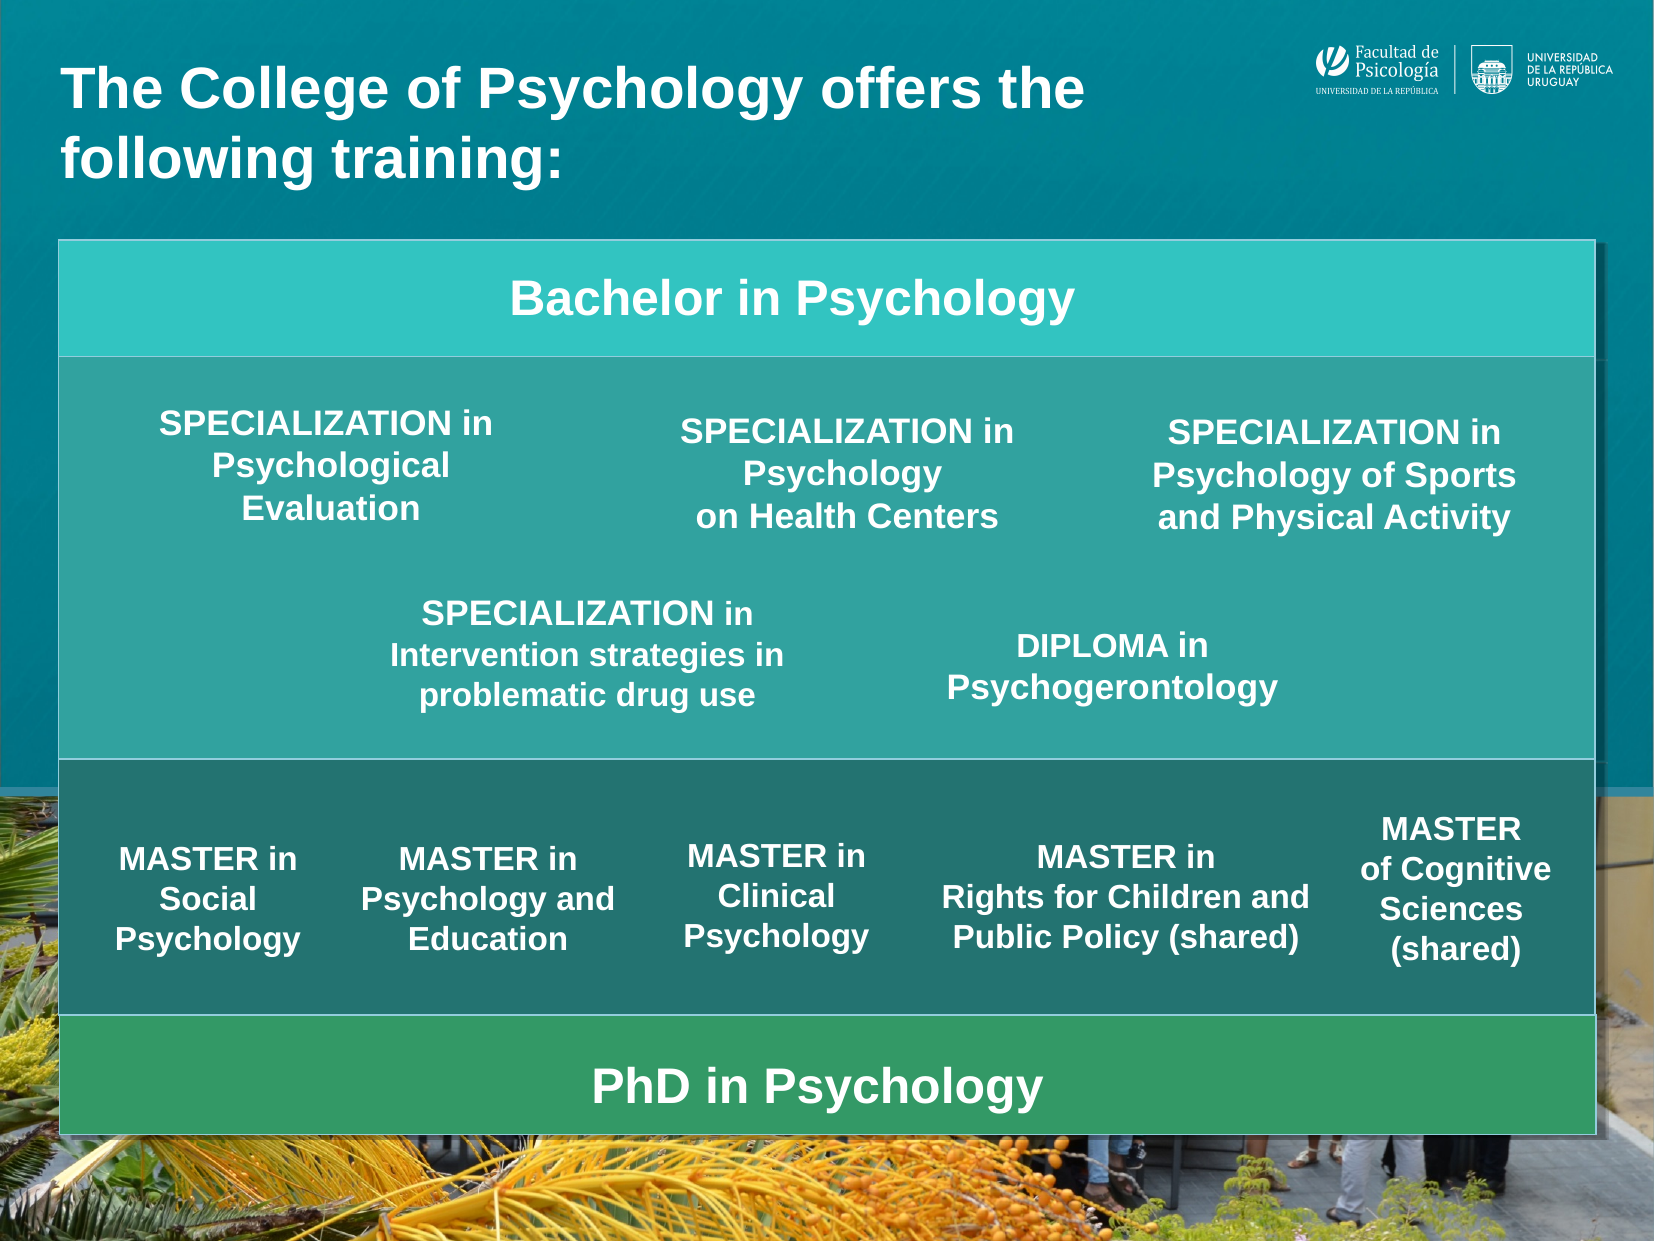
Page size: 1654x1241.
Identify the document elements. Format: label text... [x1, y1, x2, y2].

text_box MASTER in Rights for Children and Public Policy (shared) [917, 827, 1310, 963]
text_box MASTER in Psychology and Education [338, 829, 638, 965]
picture [0, 0, 1654, 787]
text_box SPECIALIZATION in Psychology on Health Centers [637, 400, 1058, 544]
text_box MASTER in Clinical Psychology [631, 826, 922, 962]
text_box DIPLOMA in Psychogerontology [927, 614, 1299, 715]
picture [0, 797, 1654, 1241]
text_box MASTER of Cognitive Sciences (shared) [1310, 799, 1602, 975]
text_box [58, 962, 1596, 1135]
text_box Bachelor in Psychology [494, 257, 1091, 333]
text_box The College of Psychology offers the following training: [45, 42, 1105, 202]
text_box [58, 239, 1595, 829]
text_box SPECIALIZATION in Intervention strategies in problematic drug use [324, 582, 851, 721]
text_box MASTER in Social Psychology [38, 829, 338, 965]
text_box SPECIALIZATION in Psychological Evaluation [132, 392, 530, 536]
text_box SPECIALIZATION in Psychology of Sports and Physical Activity [1133, 401, 1536, 545]
text_box PhD in Psychology [59, 1045, 1576, 1122]
